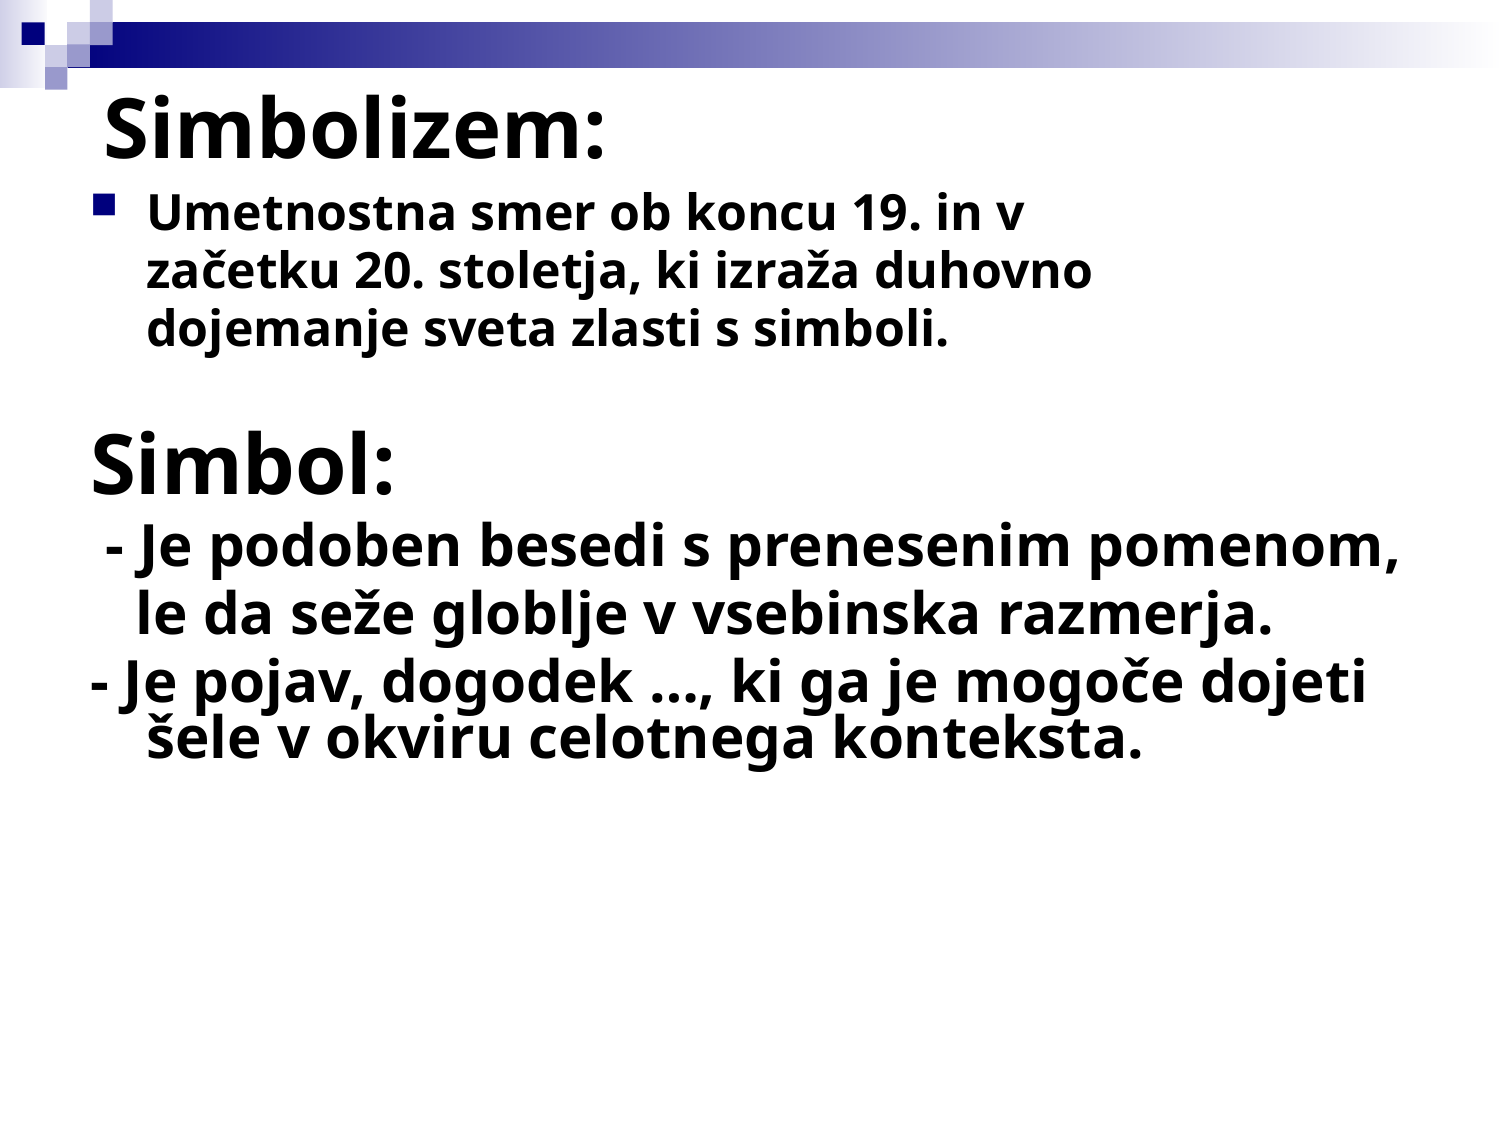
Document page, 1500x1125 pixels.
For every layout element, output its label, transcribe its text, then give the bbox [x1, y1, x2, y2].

list Umetnostna smer ob koncu 19. in v začetku 20. stoletja, ki izraža duhovno dojemanje sveta zlasti s simboli. Simbol: - Je podoben besedi s prenesenim pomenom, le da seže globlje v vsebinska razmerja. - Je pojav, dogodek …, ki ga je mogoče dojeti šele v okviru celotnega konteksta. [75, 184, 1425, 1071]
title Simbolizem: [88, 78, 1439, 173]
